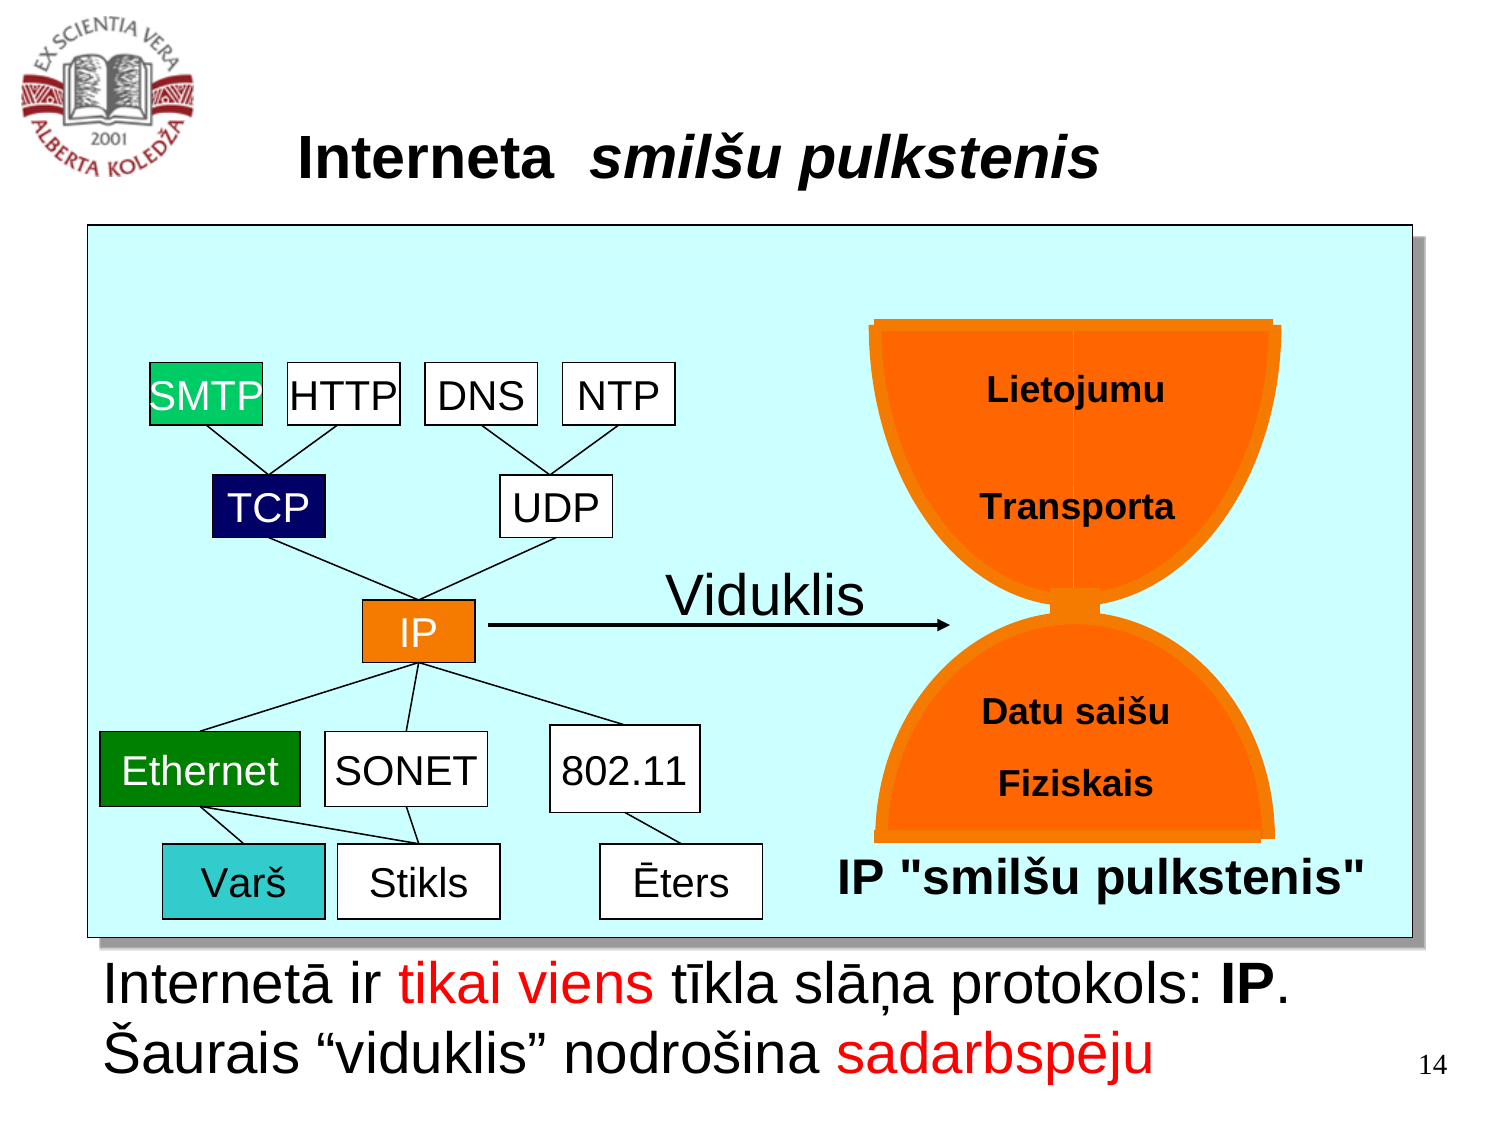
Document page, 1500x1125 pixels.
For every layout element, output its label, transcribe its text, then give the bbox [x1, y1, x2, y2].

text_box Fiziskais [983, 751, 1170, 811]
text_box Stikls [337, 843, 501, 919]
text_box TCP [212, 474, 325, 538]
text_box SMTP [149, 362, 263, 425]
text_box Viduklis [650, 549, 913, 636]
text_box <skaitlis> [1312, 1037, 1463, 1101]
text_box IP [362, 600, 475, 663]
text_box [87, 224, 1413, 938]
title Interneta smilšu pulkstenis [77, 10, 1300, 199]
text_box Transporta [964, 474, 1191, 535]
text_box UDP [499, 474, 613, 538]
text_box Datu saišu [966, 679, 1186, 740]
text_box IP "smilšu pulkstenis" [822, 837, 1382, 913]
text_box Ethernet [99, 731, 300, 807]
text_box NTP [562, 362, 675, 425]
text_box Internetā ir tikai viens tīkla slāņa protokols: IP. Šaurais “viduklis” nodrošina sadarbspēju [87, 937, 1351, 1087]
picture [21, 16, 77, 177]
text_box Varš [162, 843, 325, 919]
text_box SONET [324, 731, 488, 807]
text_box 802.11 [549, 724, 700, 813]
text_box Lietojumu [971, 357, 1181, 418]
text_box Ēters [600, 843, 763, 919]
text_box HTTP [287, 362, 400, 425]
text_box DNS [424, 362, 538, 425]
